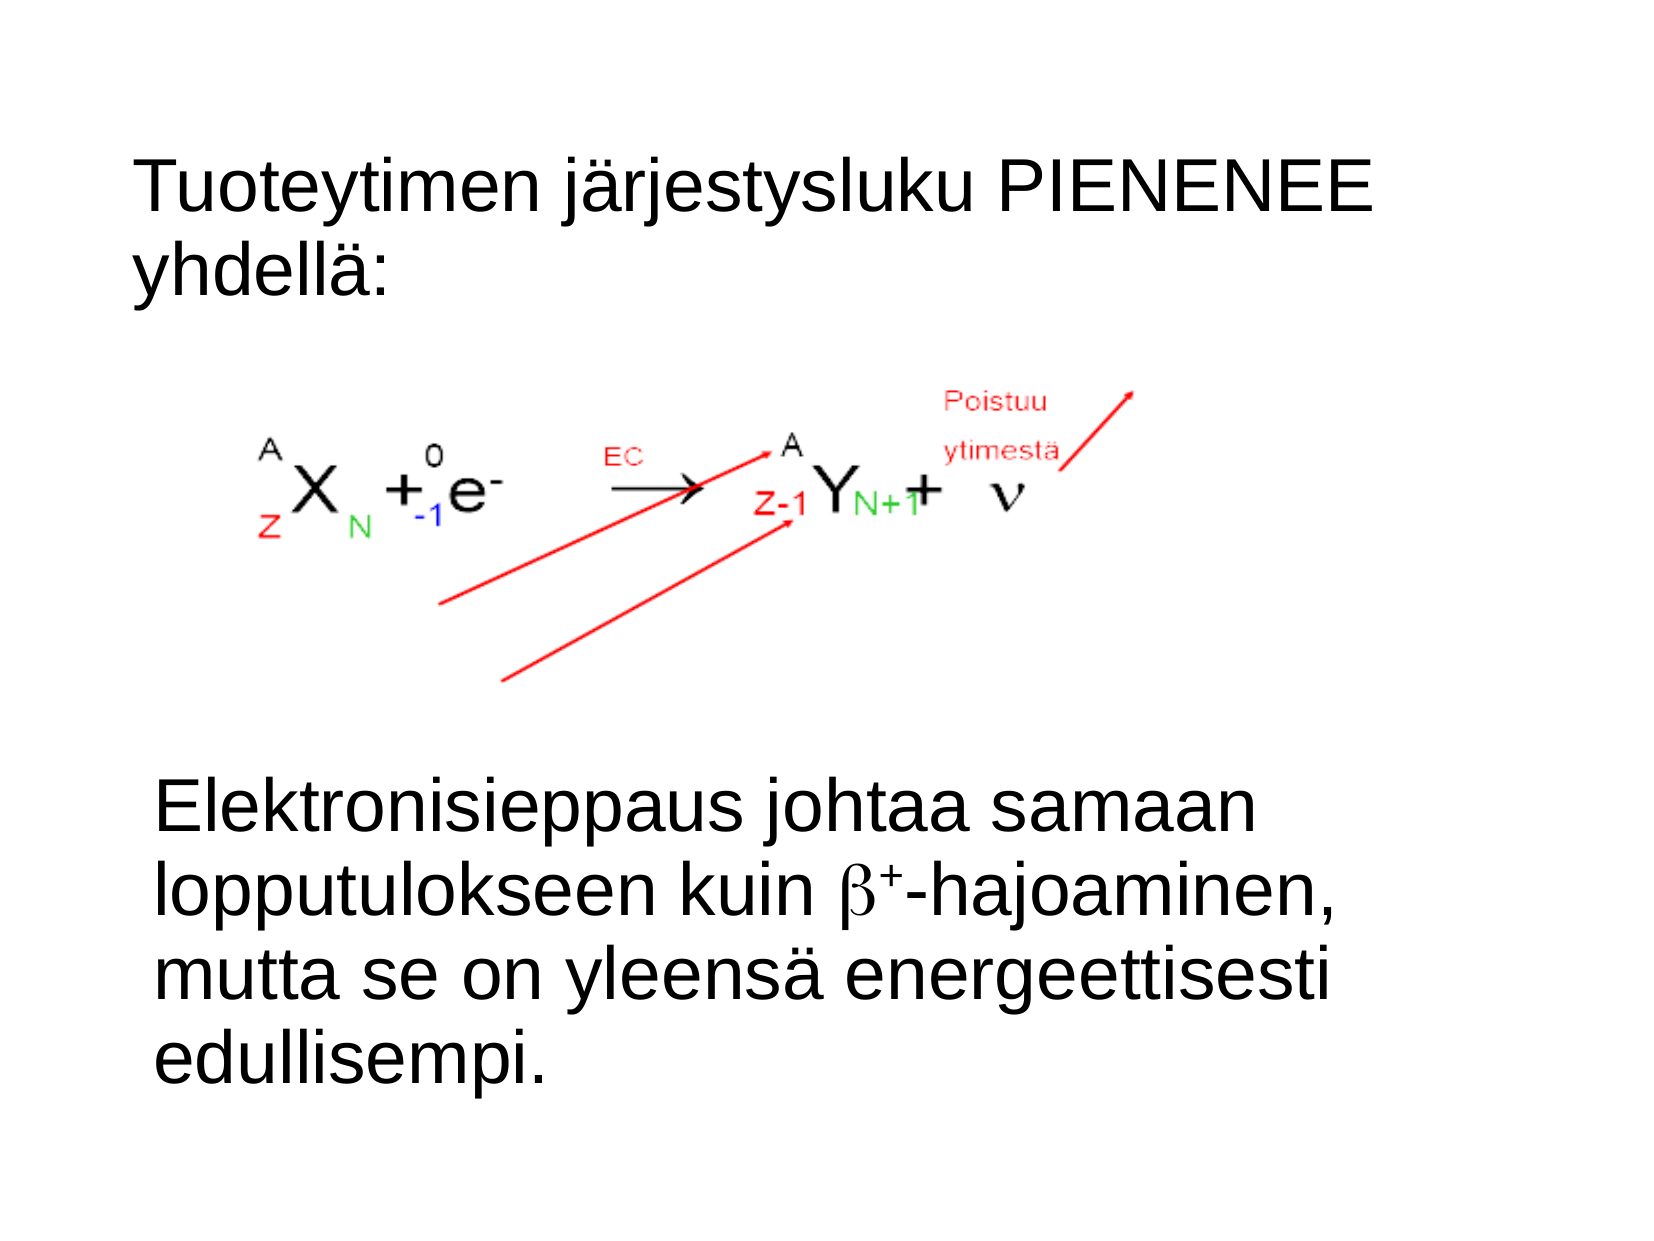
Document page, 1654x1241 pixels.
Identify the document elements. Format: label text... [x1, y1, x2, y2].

text_box Tuoteytimen järjestysluku PIENENEE yhdellä: [118, 136, 1453, 319]
picture [195, 339, 1217, 697]
text_box Elektronisieppaus johtaa samaan lopputulokseen kuin b+-hajoaminen, mutta se on yleensä energeettisesti edullisempi. [138, 755, 1489, 1115]
